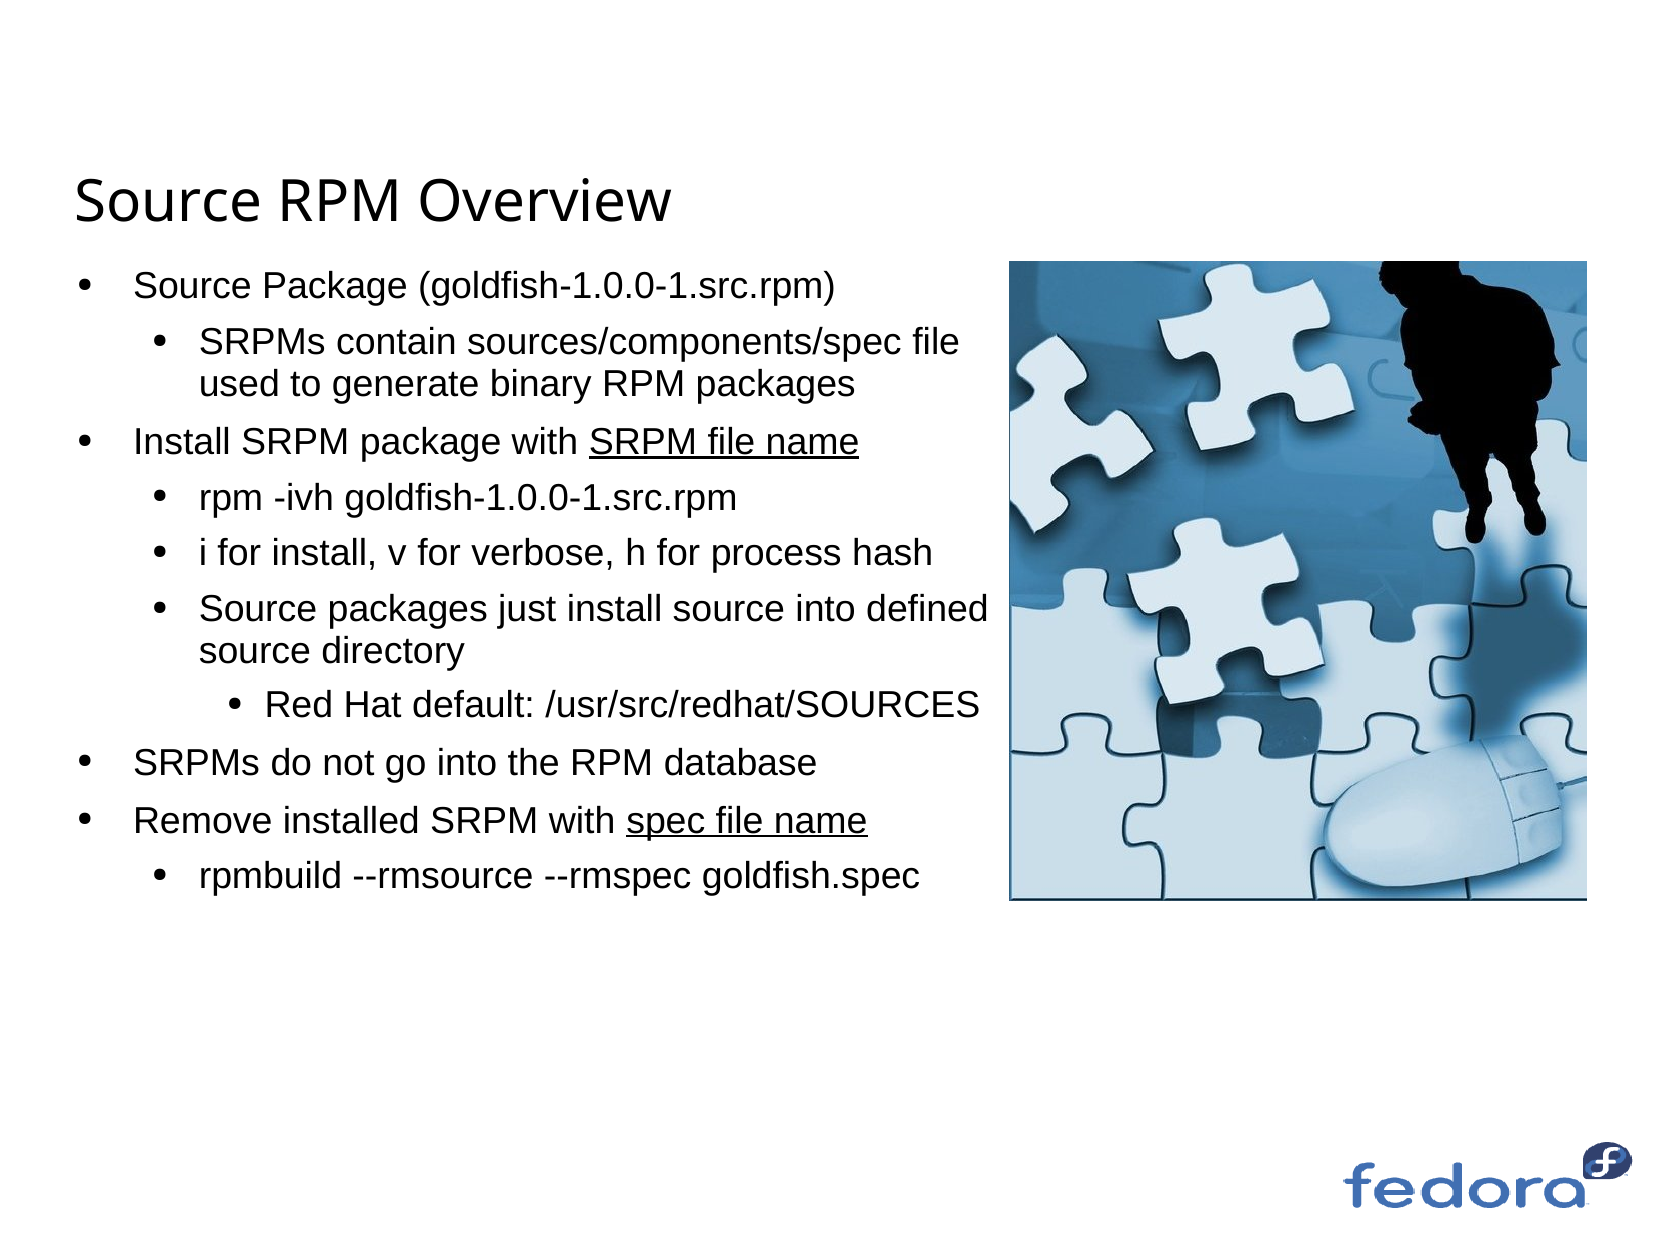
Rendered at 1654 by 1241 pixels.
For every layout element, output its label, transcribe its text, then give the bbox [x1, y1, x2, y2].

list Source Package (goldfish-1.0.0-1.src.rpm) SRPMs contain sources/components/spec file used to generate binary RPM packages Install SRPM package with SRPM file name rpm -ivh goldfish-1.0.0-1.src.rpm i for install, v for verbose, h for process hash Source packages just install source into defined source directory Red Hat default: /usr/src/redhat/SOURCES SRPMs do not go into the RPM database Remove installed SRPM with spec file name rpmbuild --rmsource --rmspec goldfish.spec [77, 264, 991, 1174]
picture [1009, 261, 1587, 901]
picture [1332, 1124, 1651, 1227]
title Source RPM Overview [74, 140, 1506, 259]
